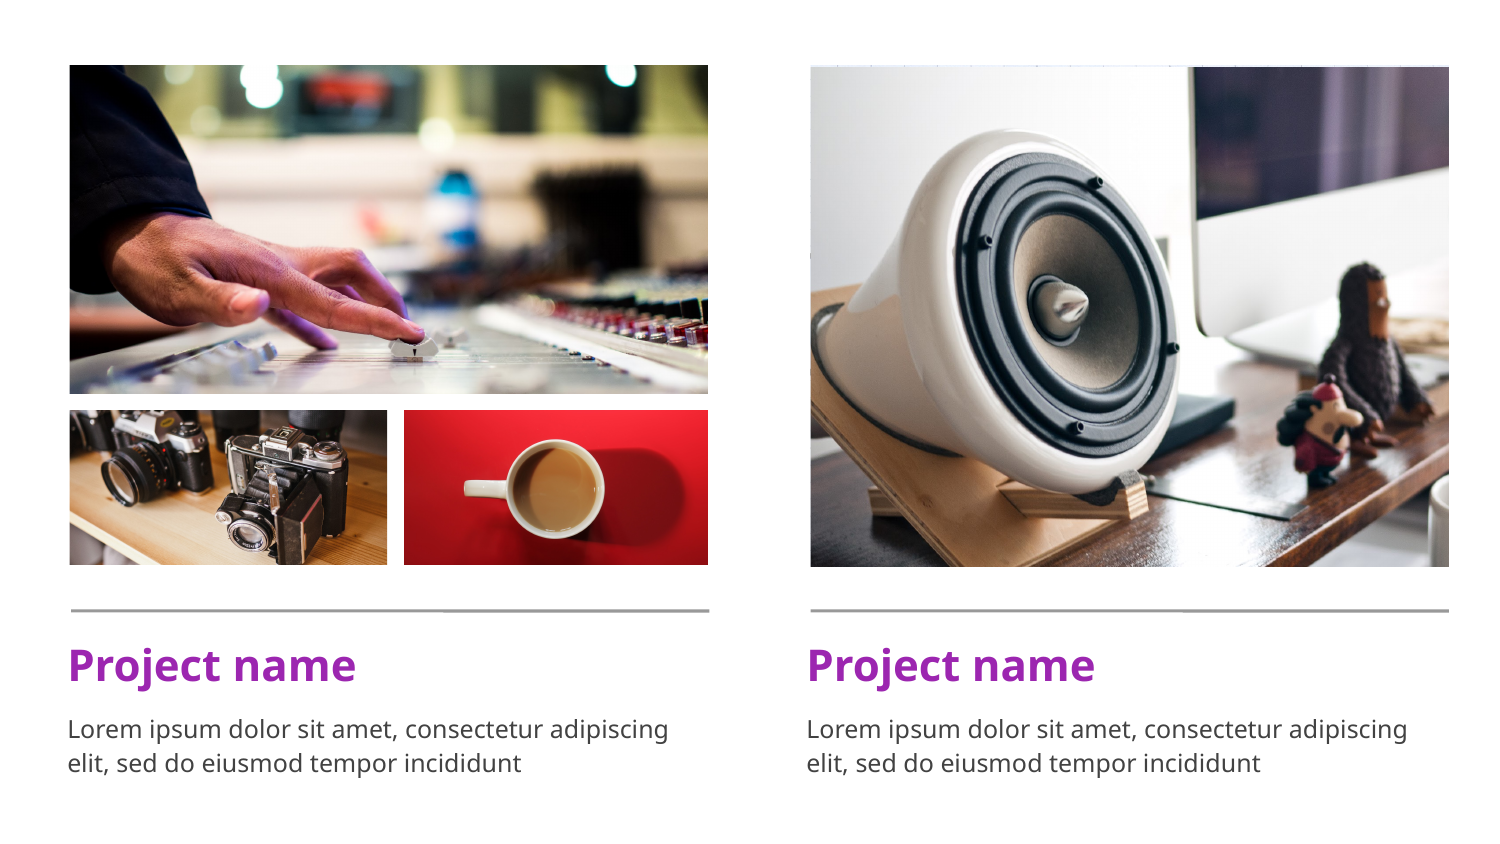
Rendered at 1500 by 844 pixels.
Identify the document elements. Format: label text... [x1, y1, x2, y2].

picture [810, 65, 1449, 567]
picture [69, 410, 388, 565]
list Lorem ipsum dolor sit amet, consectetur adipiscing elit, sed do eiusmod tempor incididunt [52, 693, 709, 799]
list Project name [52, 618, 709, 693]
list Lorem ipsum dolor sit amet, consectetur adipiscing elit, sed do eiusmod tempor incididunt [791, 693, 1448, 799]
picture [404, 410, 708, 565]
picture [69, 65, 708, 394]
list Project name [791, 618, 1448, 693]
